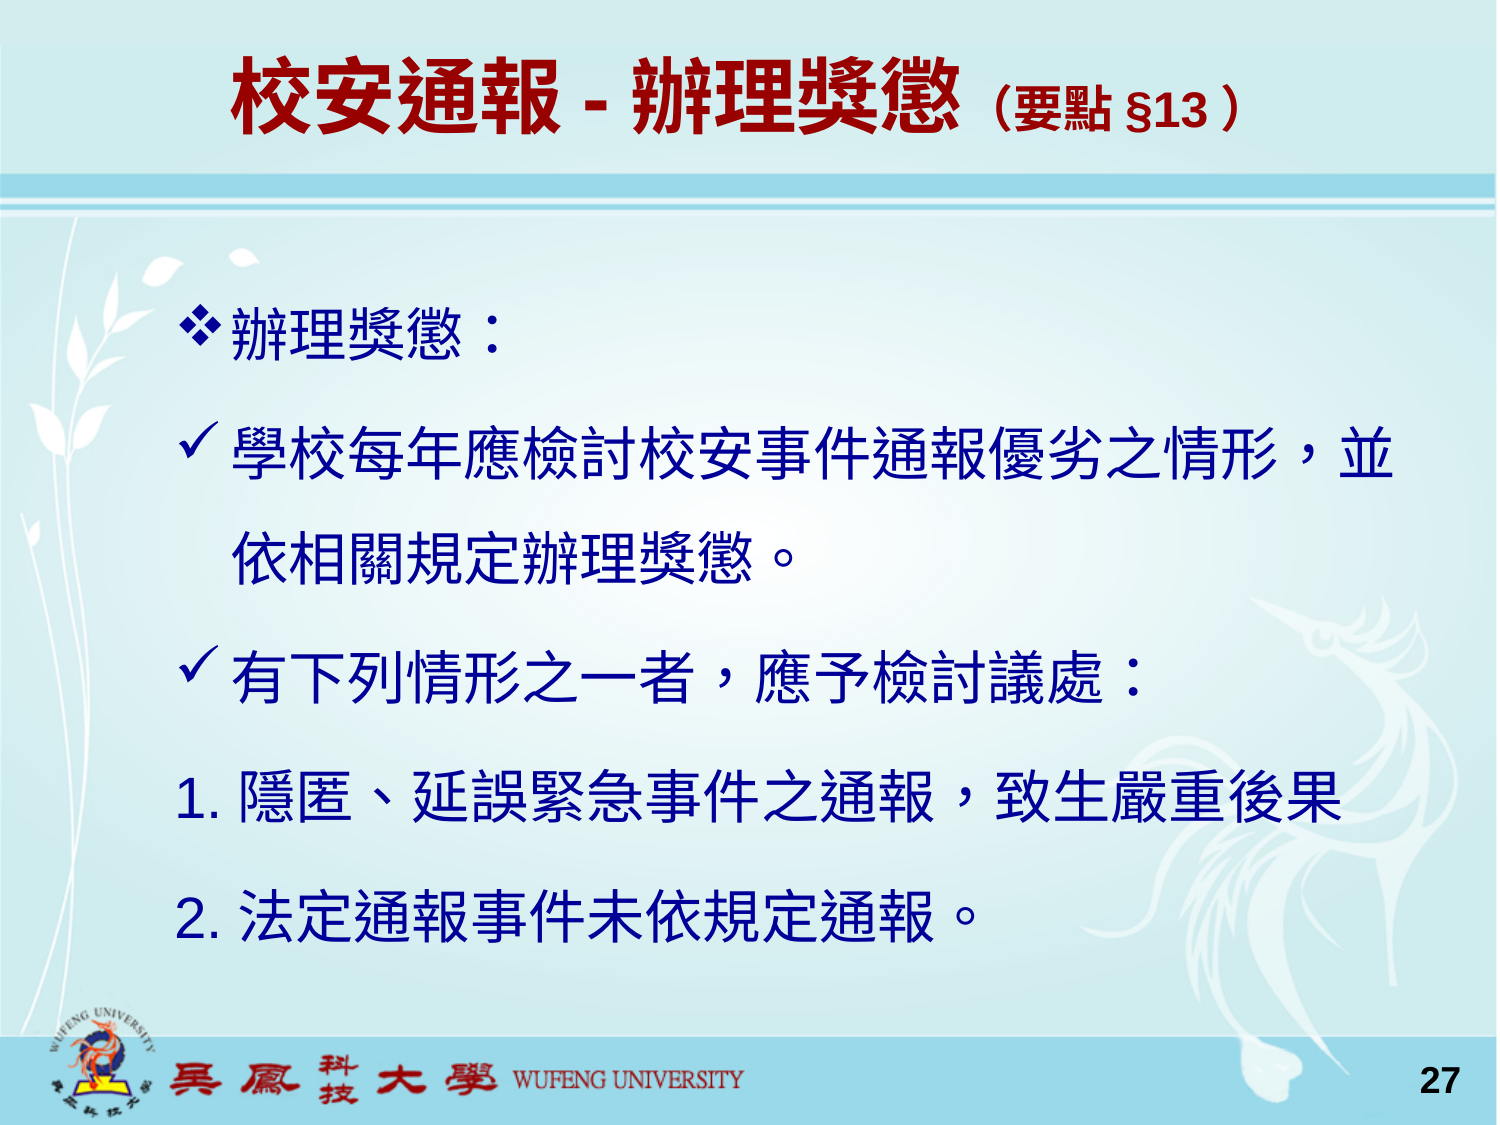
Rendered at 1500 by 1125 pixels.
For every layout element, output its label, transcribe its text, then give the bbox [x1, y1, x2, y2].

title 校安通報-辦理獎懲（要點§13） [0, 0, 1500, 188]
picture [0, 188, 1500, 1125]
list 辦理獎懲： 學校每年應檢討校安事件通報優劣之情形，並依相關規定辦理獎懲。 有下列情形之一者，應予檢討議處： 1.隱匿、延誤緊急事件之通報，致生嚴重後果 2.法定通報事件未依規定通報。 [159, 255, 1436, 998]
text_box <number> [1126, 1048, 1477, 1125]
